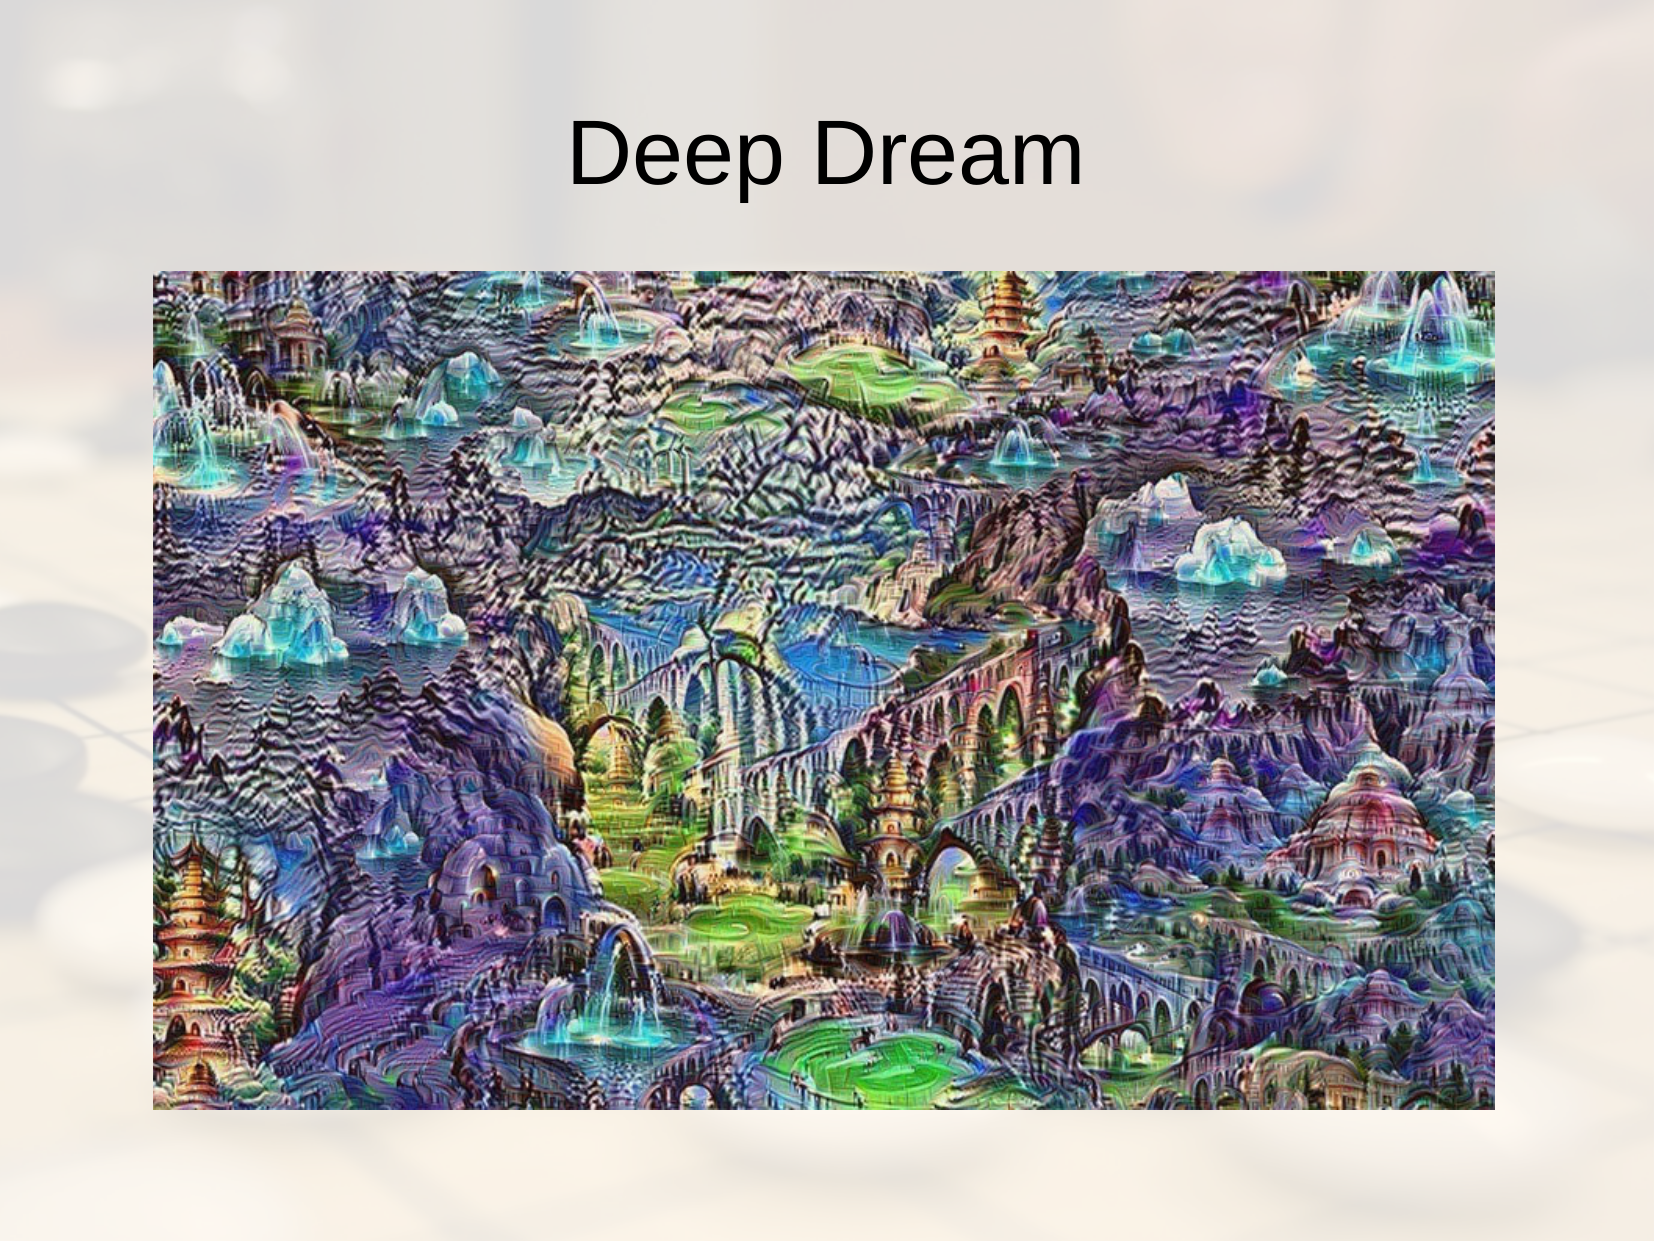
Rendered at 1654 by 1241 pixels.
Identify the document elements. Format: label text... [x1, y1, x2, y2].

title Deep Dream [82, 49, 1571, 257]
picture [153, 271, 1495, 1110]
